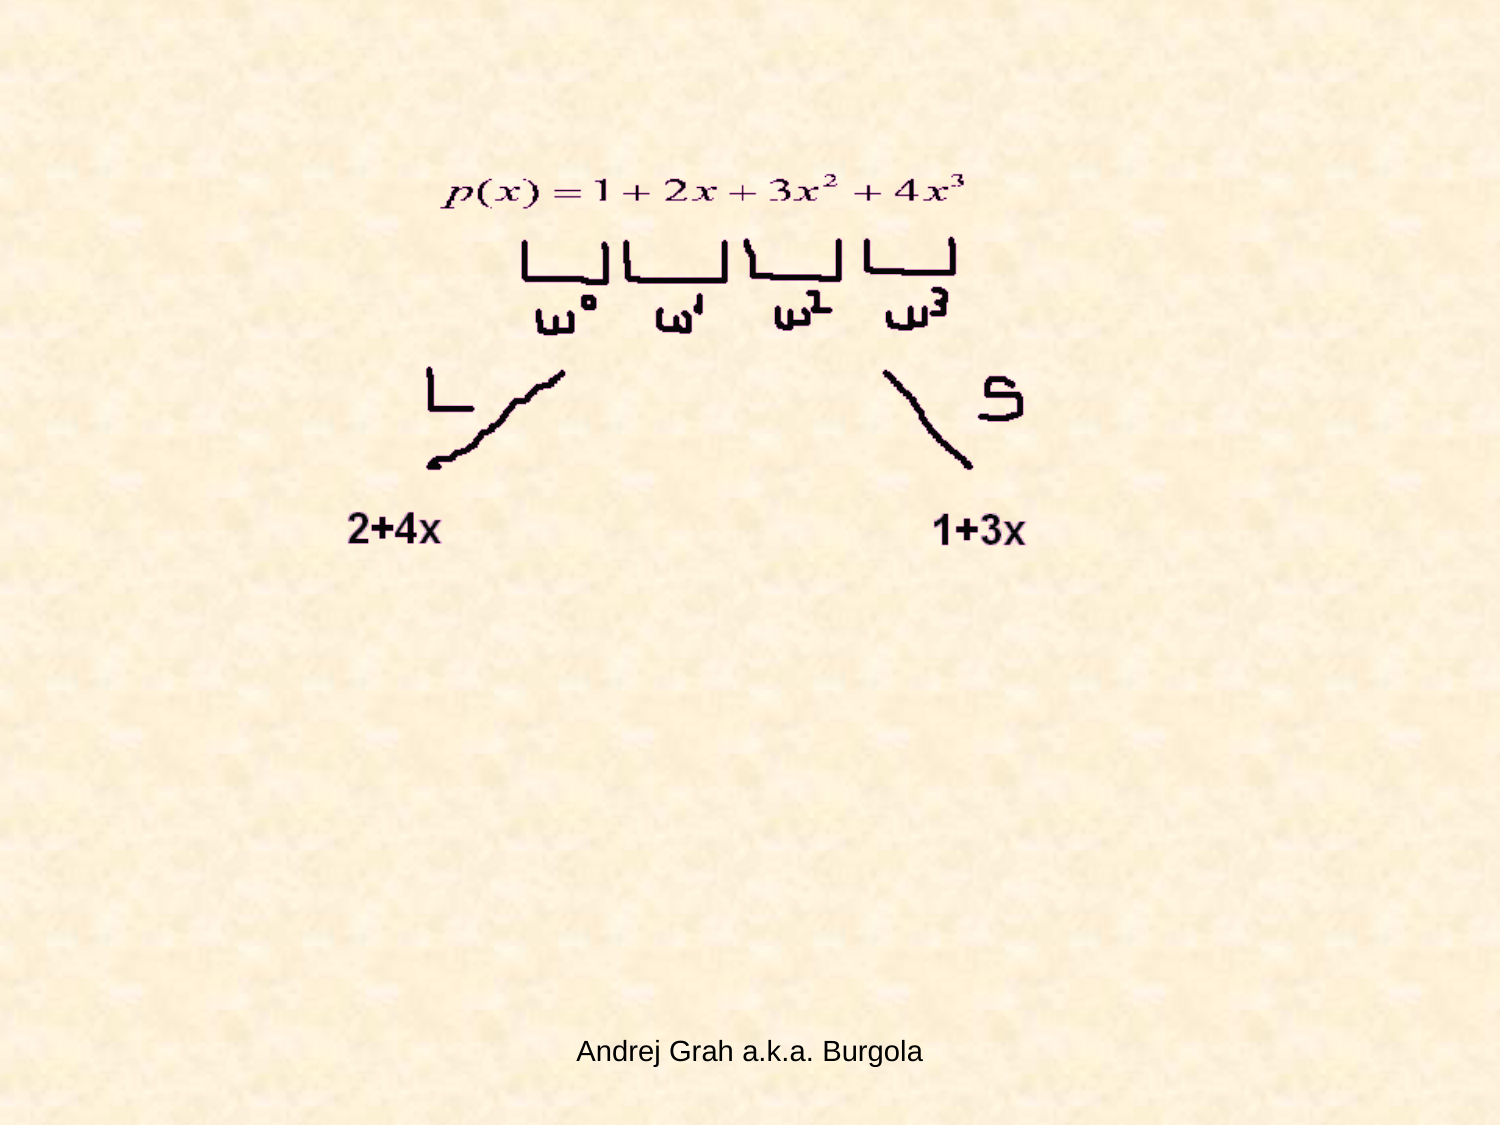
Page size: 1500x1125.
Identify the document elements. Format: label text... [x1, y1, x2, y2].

text_box Andrej Grah a.k.a. Burgola [512, 1024, 988, 1103]
picture [0, 0, 1500, 1125]
